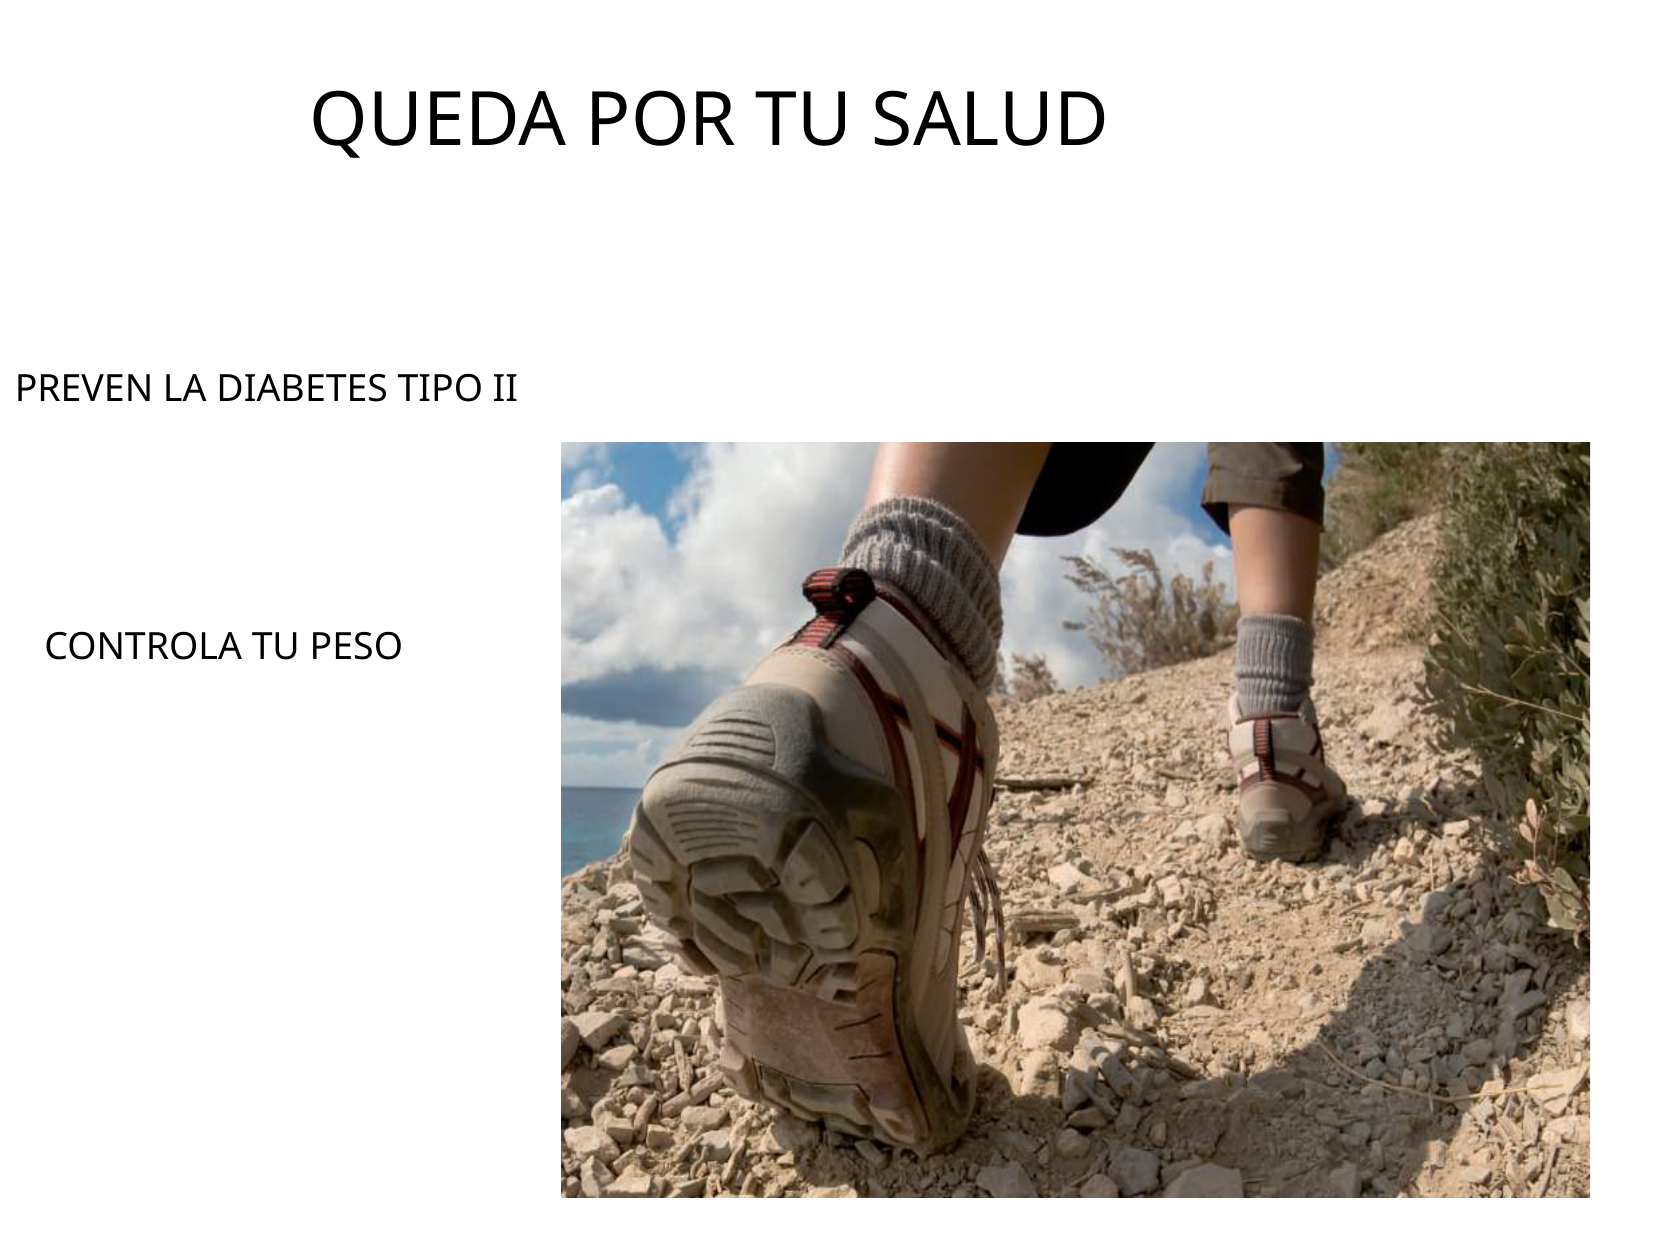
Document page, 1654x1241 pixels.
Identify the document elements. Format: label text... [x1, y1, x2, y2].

text_box PREVEN LA DIABETES TIPO II [0, 354, 601, 443]
text_box QUEDA POR TU SALUD [295, 57, 1180, 178]
text_box CONTROLA TU PESO [29, 611, 444, 680]
picture [561, 442, 1591, 1198]
